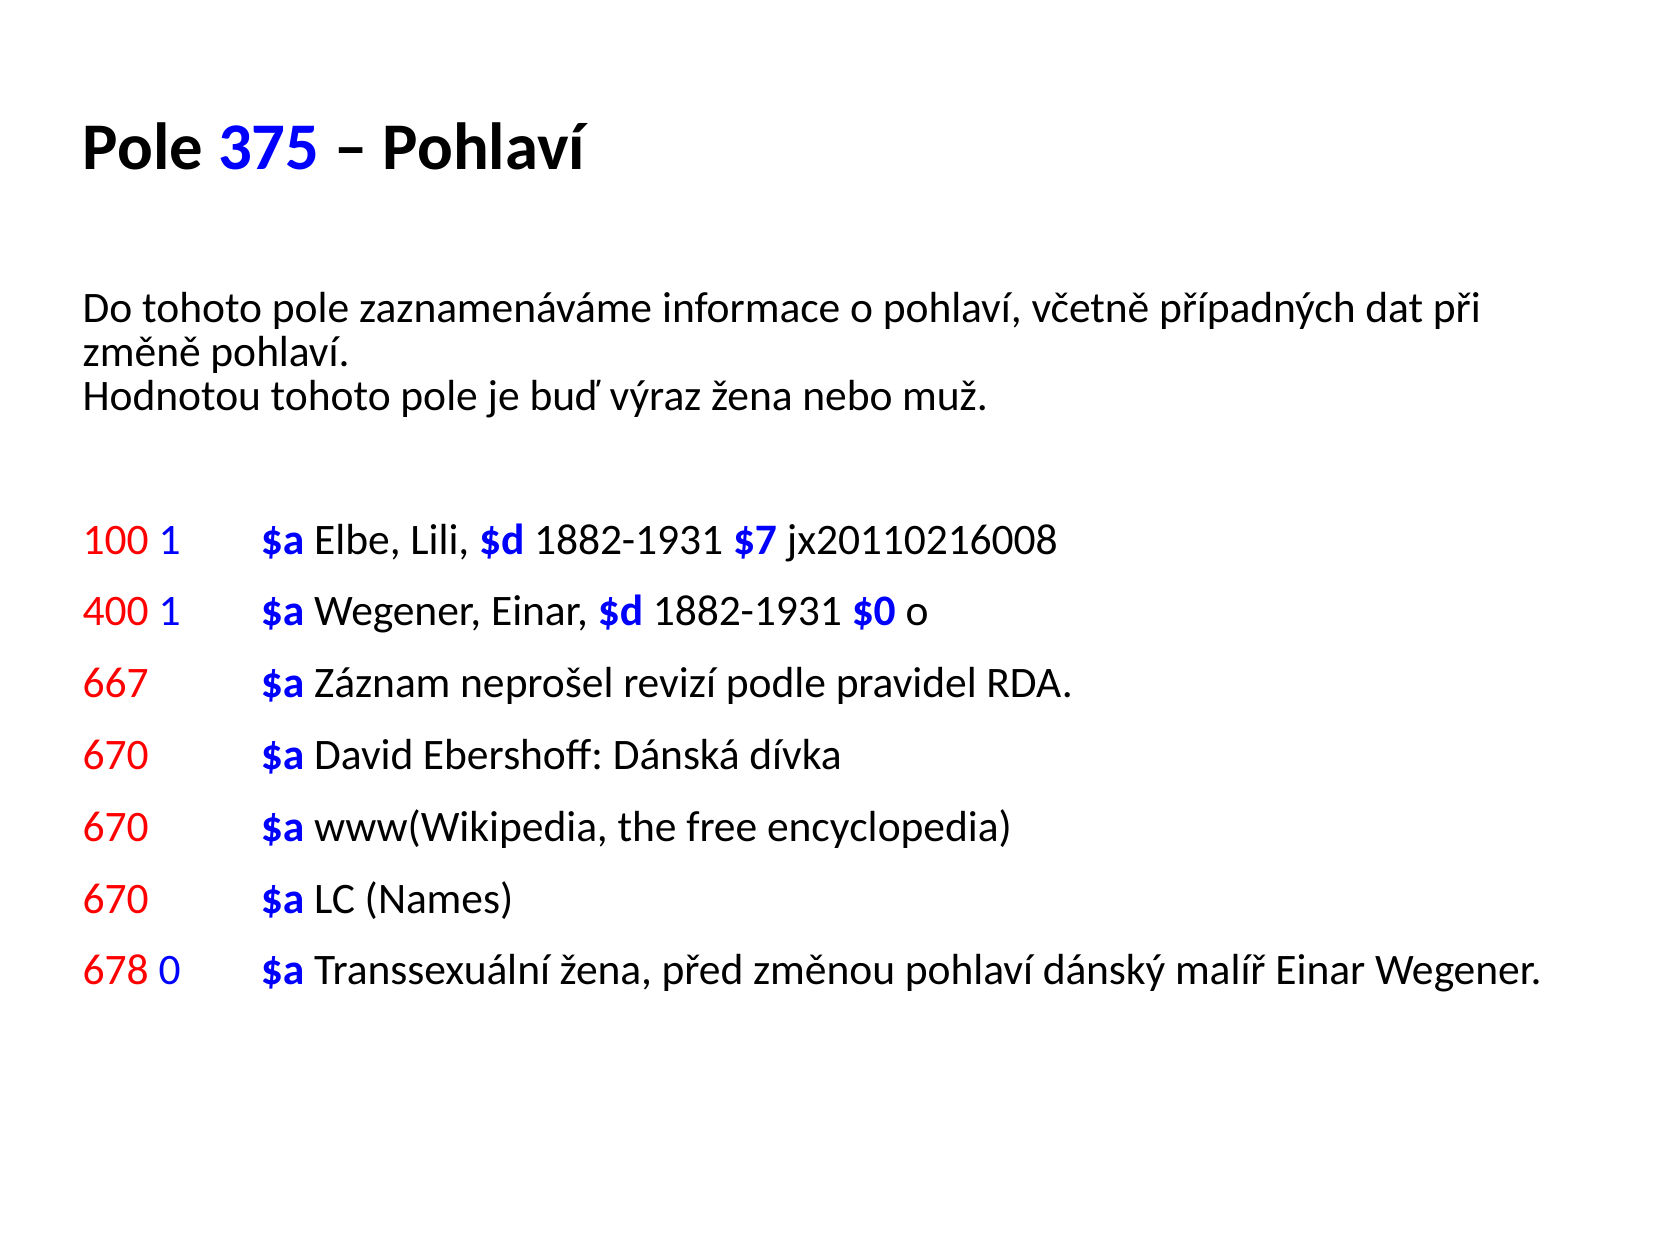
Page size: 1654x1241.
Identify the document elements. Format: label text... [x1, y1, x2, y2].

title Pole 375 – Pohlaví [82, 49, 1571, 257]
list Do tohoto pole zaznamenáváme informace o pohlaví, včetně případných dat při změně pohlaví. Hodnotou tohoto pole je buď výraz žena nebo muž. 100 1 $a Elbe, Lili, $d 1882-1931 $7 jx20110216008 400 1 $a Wegener, Einar, $d 1882-1931 $0 o 667 $a Záznam neprošel revizí podle pravidel RDA. 670 $a David Ebershoff: Dánská dívka 670 $a www(Wikipedia, the free encyclopedia) 670 $a LC (Names) 678 0 $a Transsexuální žena, před změnou pohlaví dánský malíř Einar Wegener. [82, 290, 1571, 1010]
